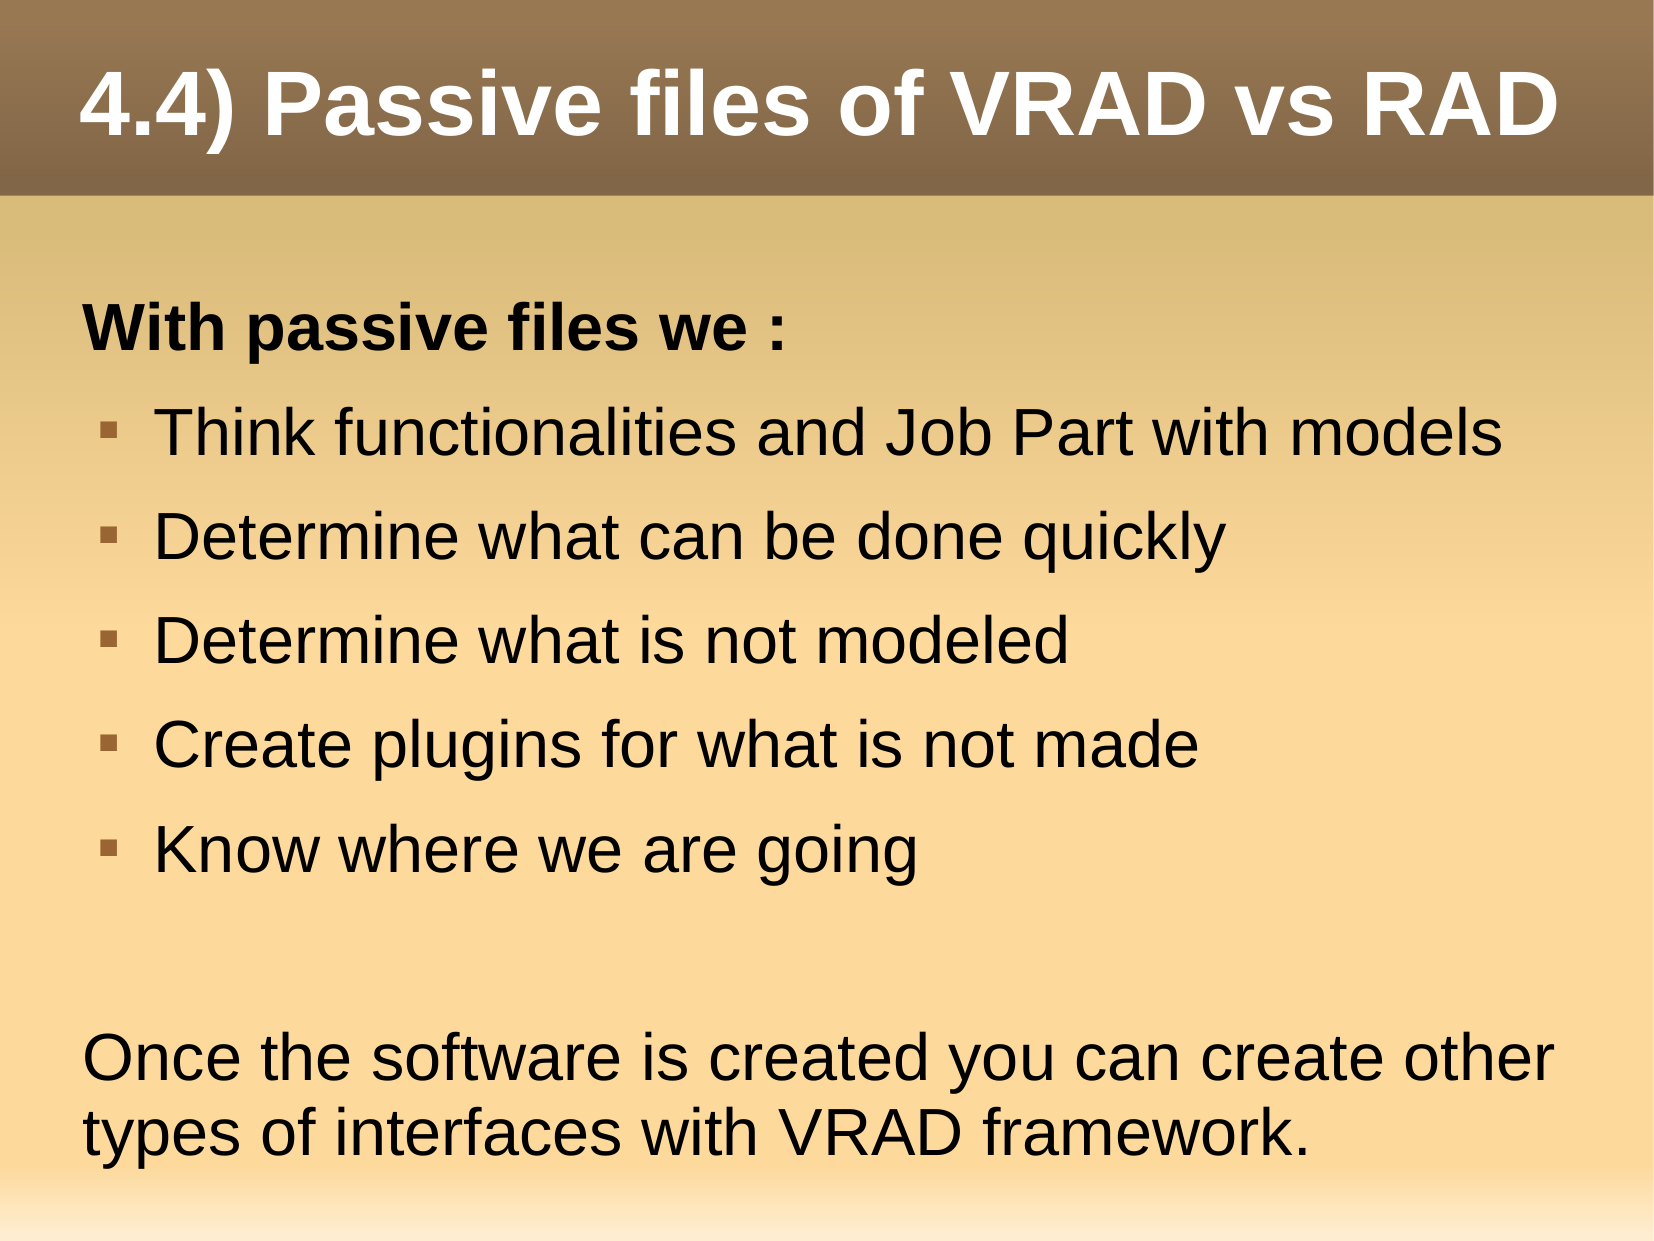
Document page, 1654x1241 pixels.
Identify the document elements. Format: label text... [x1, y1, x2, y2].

title 4.4) Passive files of VRAD vs RAD [76, 7, 1565, 200]
picture [0, 0, 1654, 1241]
list With passive files we : Think functionalities and Job Part with models Determine what can be done quickly Determine what is not modeled Create plugins for what is not made Know where we are going Once the software is created you can create other types of interfaces with VRAD framework. [82, 290, 1571, 1170]
